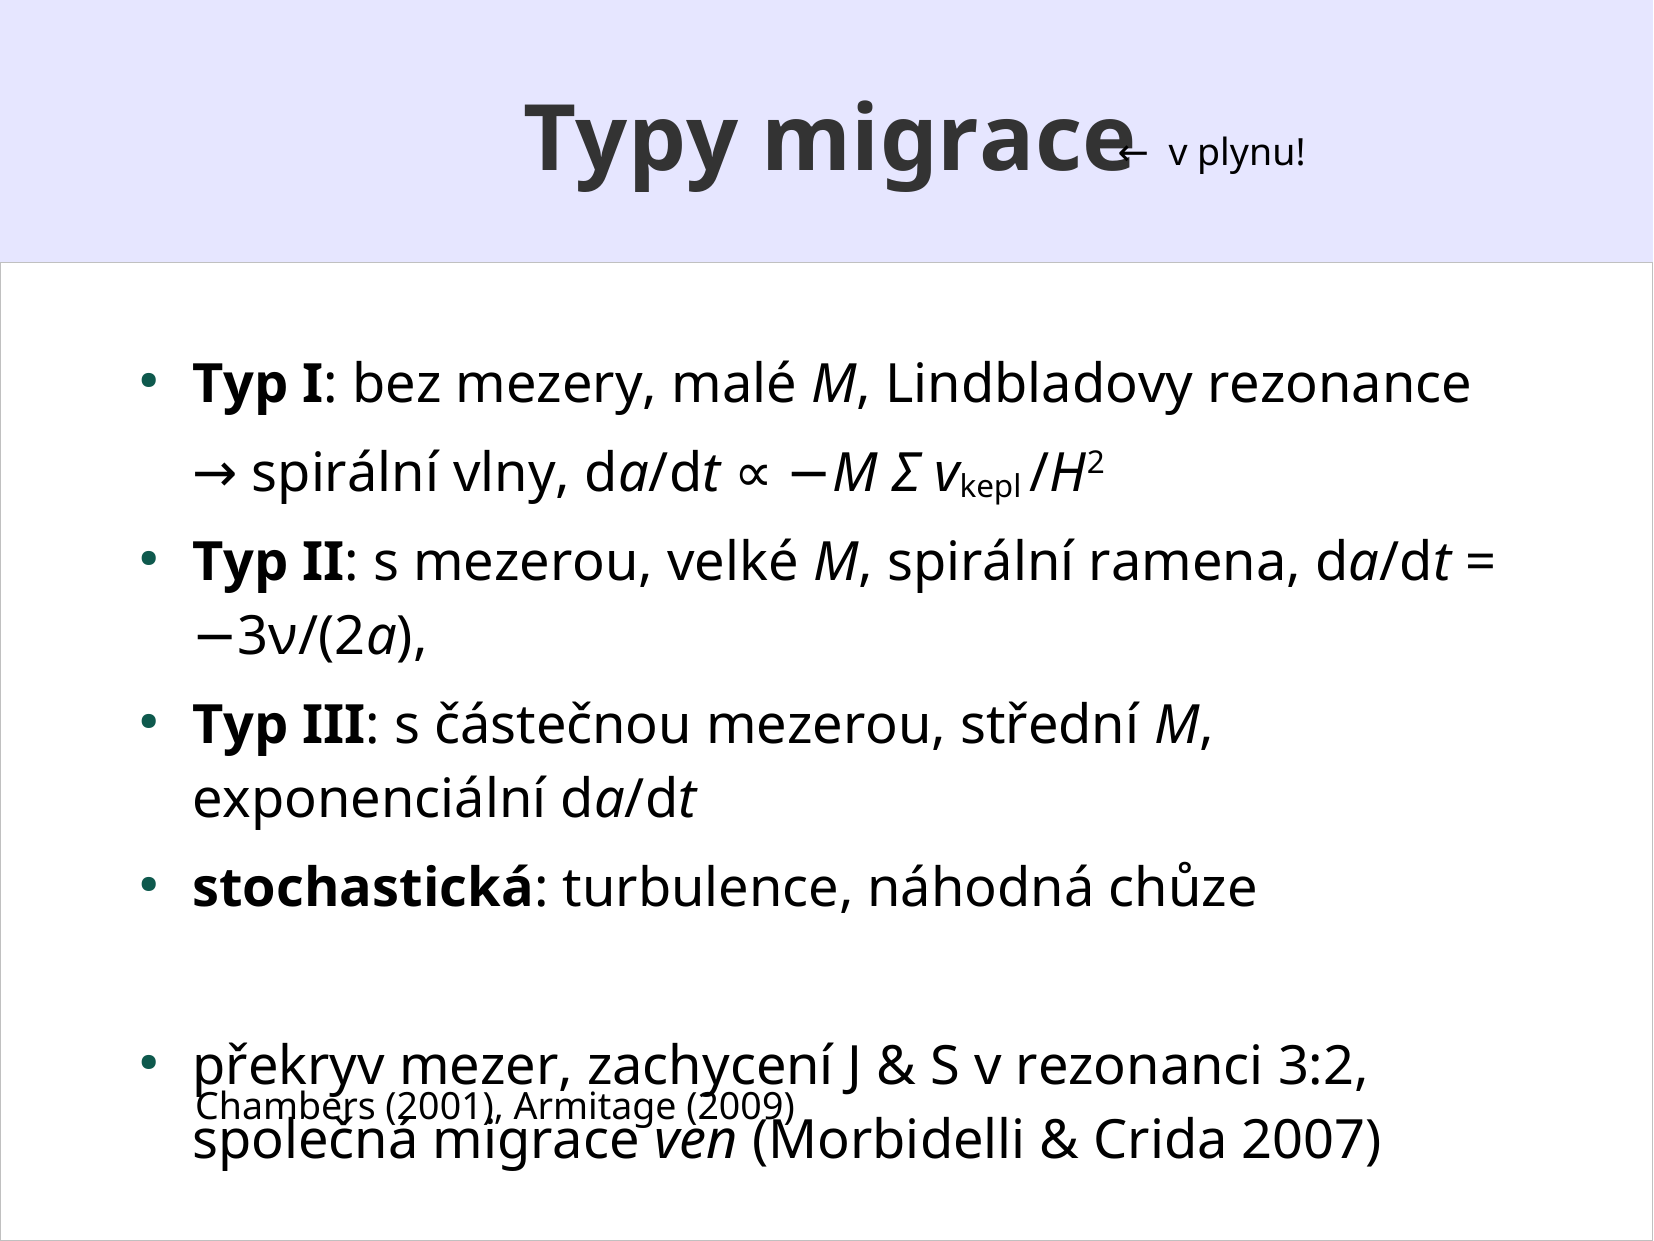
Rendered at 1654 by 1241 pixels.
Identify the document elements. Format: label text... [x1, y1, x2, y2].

text_box Chambers (2001), Armitage (2009) [180, 1072, 739, 1135]
list Typ I: bez mezery, malé M, Lindbladovy rezonance → spirální vlny, da/dt ∝ −M Σ vkepl /H2 Typ II: s mezerou, velké M, spirální ramena, da/dt = −3ν/(2a), Typ III: s částečnou mezerou, střední M, exponenciální da/dt stochastická: turbulence, náhodná chůze překryv mezer, zachycení J & S v rezonanci 3:2, společná migrace ven (Morbidelli & Crida 2007) [121, 344, 1576, 1189]
text_box ← v plynu! [1102, 117, 1296, 180]
title Typy migrace [124, 31, 1536, 239]
